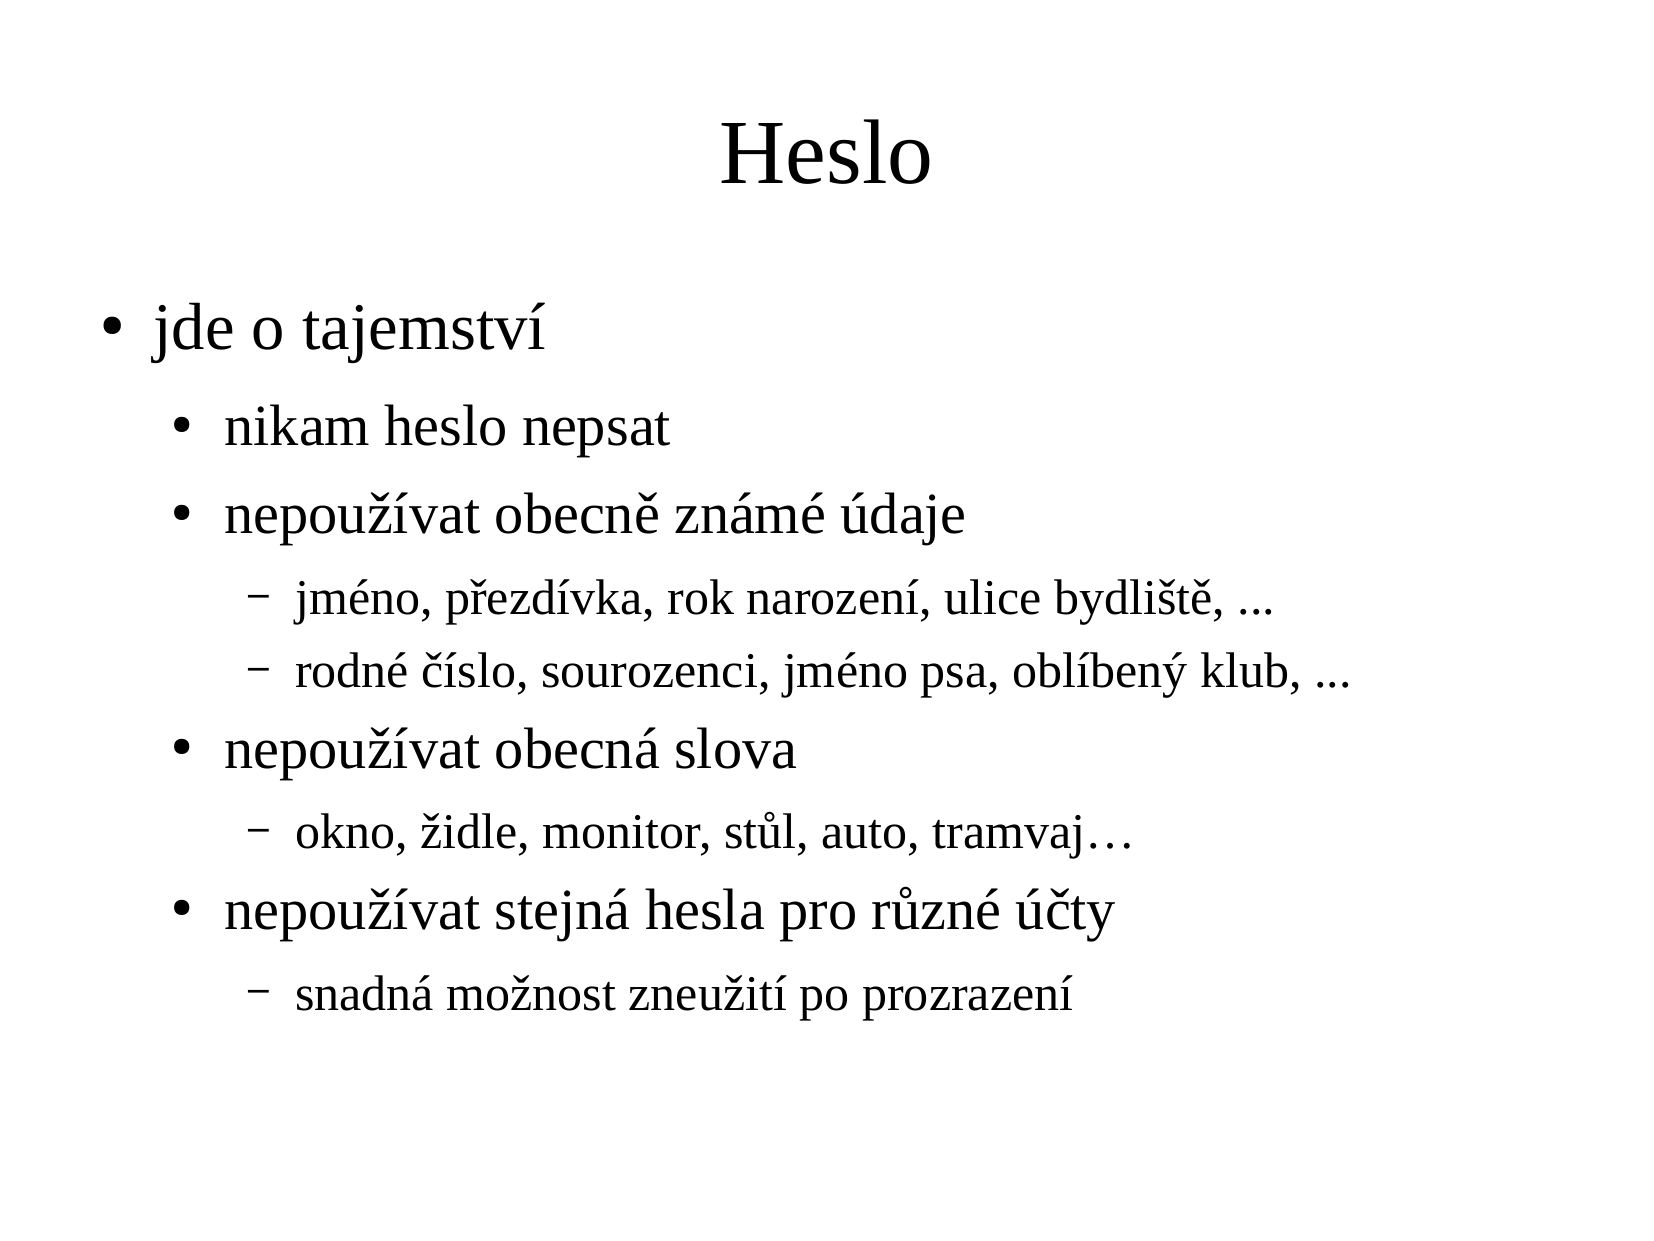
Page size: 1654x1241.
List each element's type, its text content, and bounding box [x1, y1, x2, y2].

list jde o tajemství nikam heslo nepsat nepoužívat obecně známé údaje jméno, přezdívka, rok narození, ulice bydliště, ... rodné číslo, sourozenci, jméno psa, oblíbený klub, ... nepoužívat obecná slova okno, židle, monitor, stůl, auto, tramvaj… nepoužívat stejná hesla pro různé účty snadná možnost zneužití po prozrazení [82, 290, 1571, 1109]
title Heslo [82, 49, 1571, 257]
